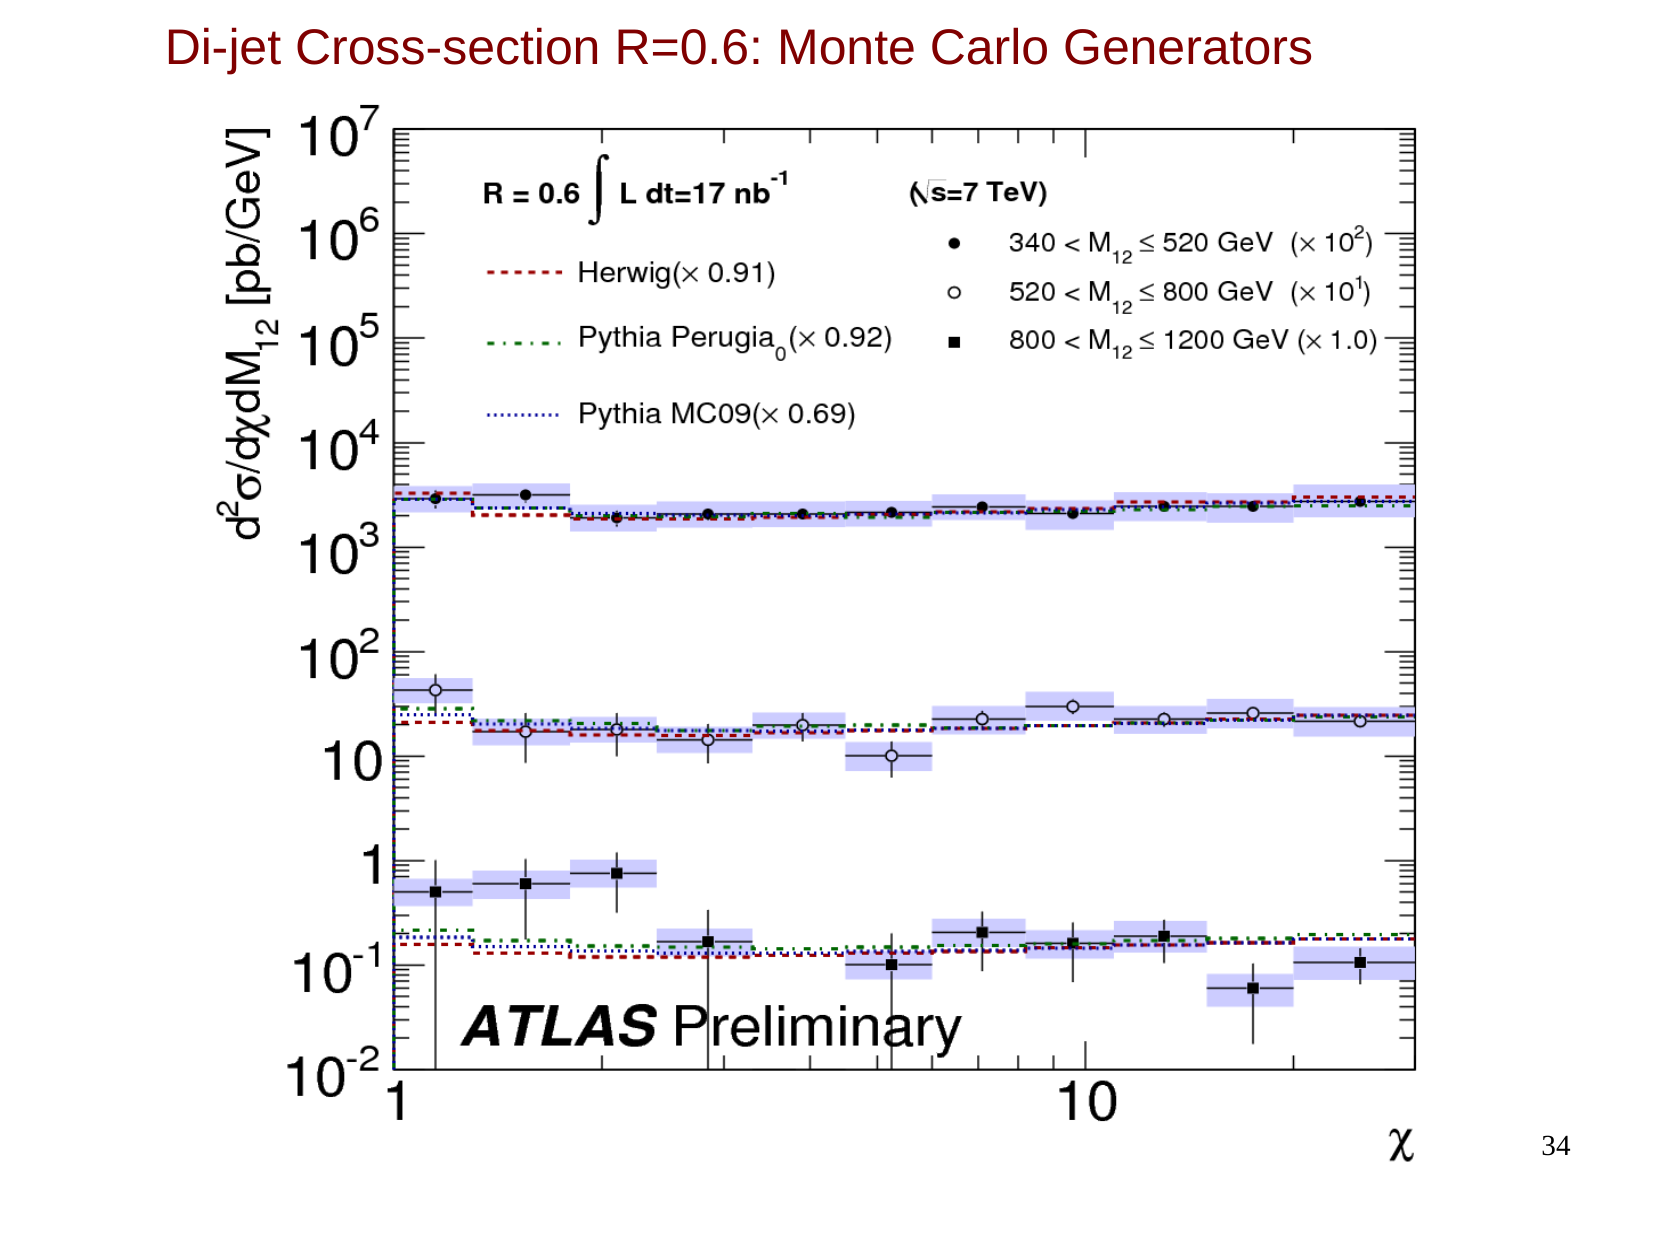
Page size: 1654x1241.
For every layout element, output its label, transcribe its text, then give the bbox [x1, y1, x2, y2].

text_box Di-jet Cross-section R=0.6: Monte Carlo Generators [150, 11, 1570, 162]
picture [187, 162, 1480, 1201]
